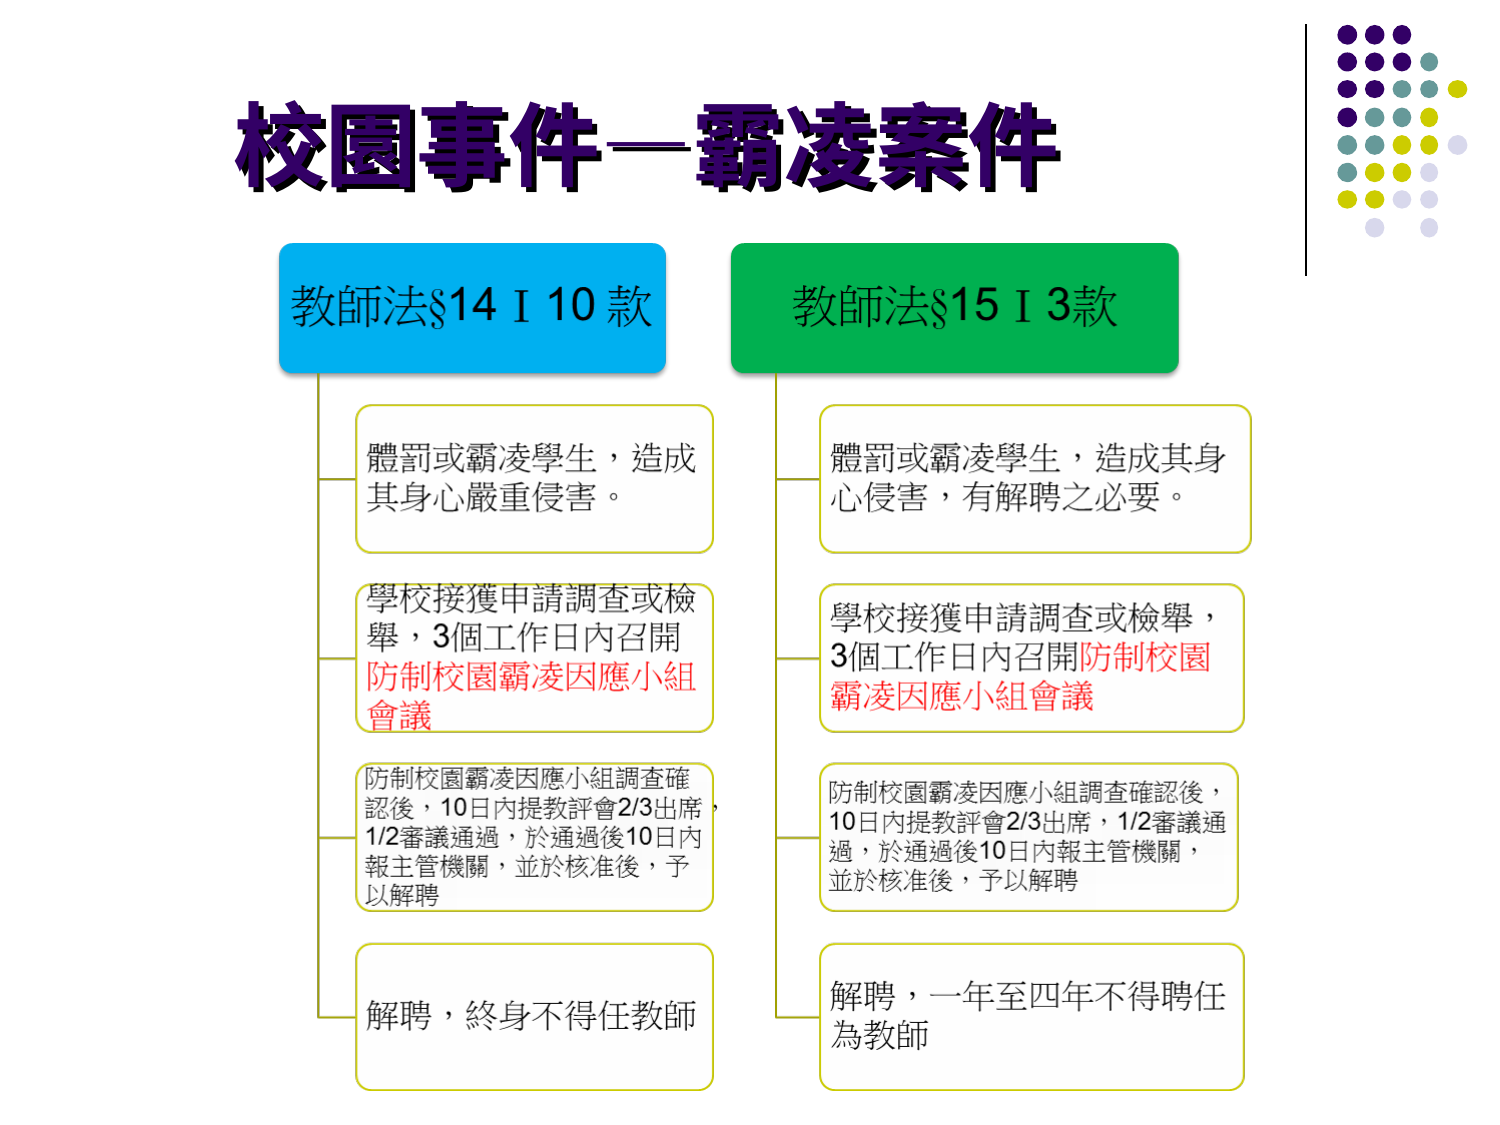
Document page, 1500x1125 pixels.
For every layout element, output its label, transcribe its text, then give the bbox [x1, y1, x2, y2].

picture [97, 240, 1434, 1091]
title 校園事件—霸凌案件 [218, 42, 1392, 206]
